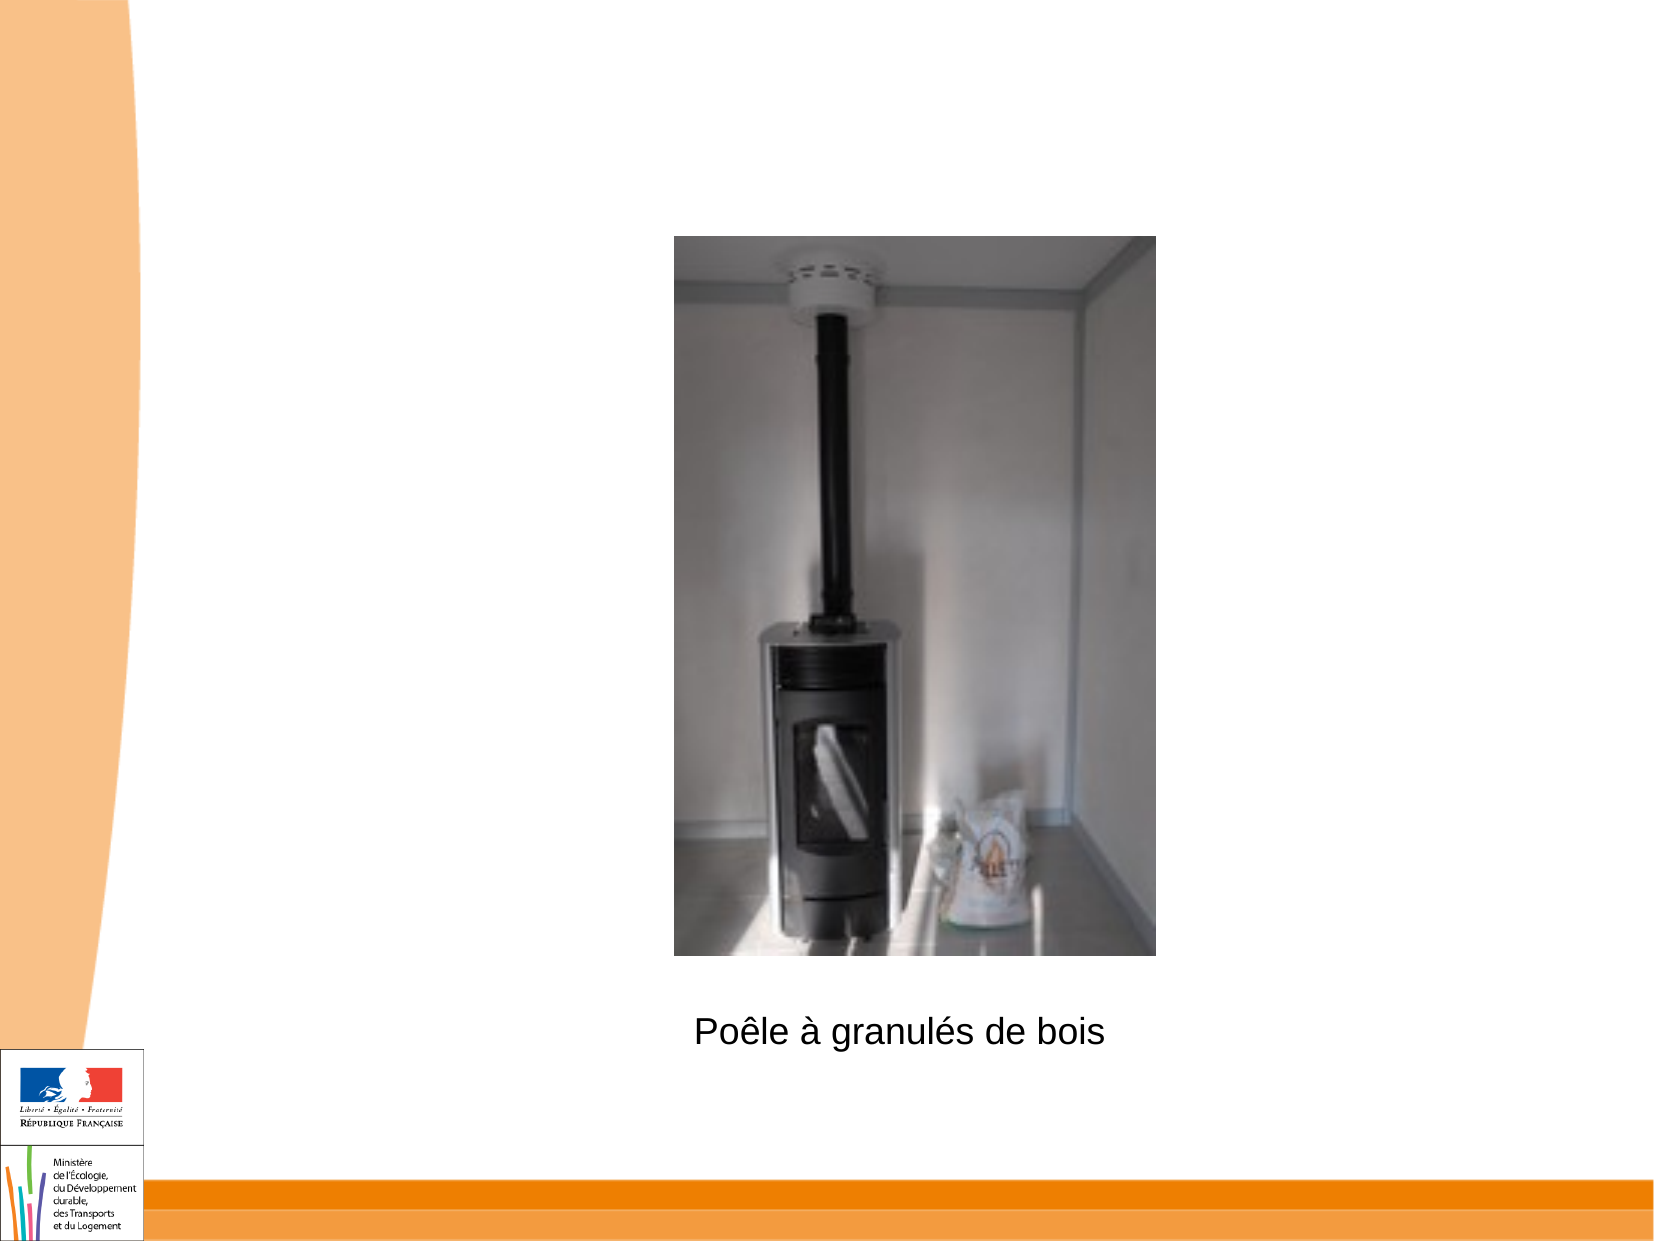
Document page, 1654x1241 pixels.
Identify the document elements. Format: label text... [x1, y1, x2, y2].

picture [0, 0, 1654, 1241]
text_box Poêle à granulés de bois [679, 1003, 1152, 1093]
